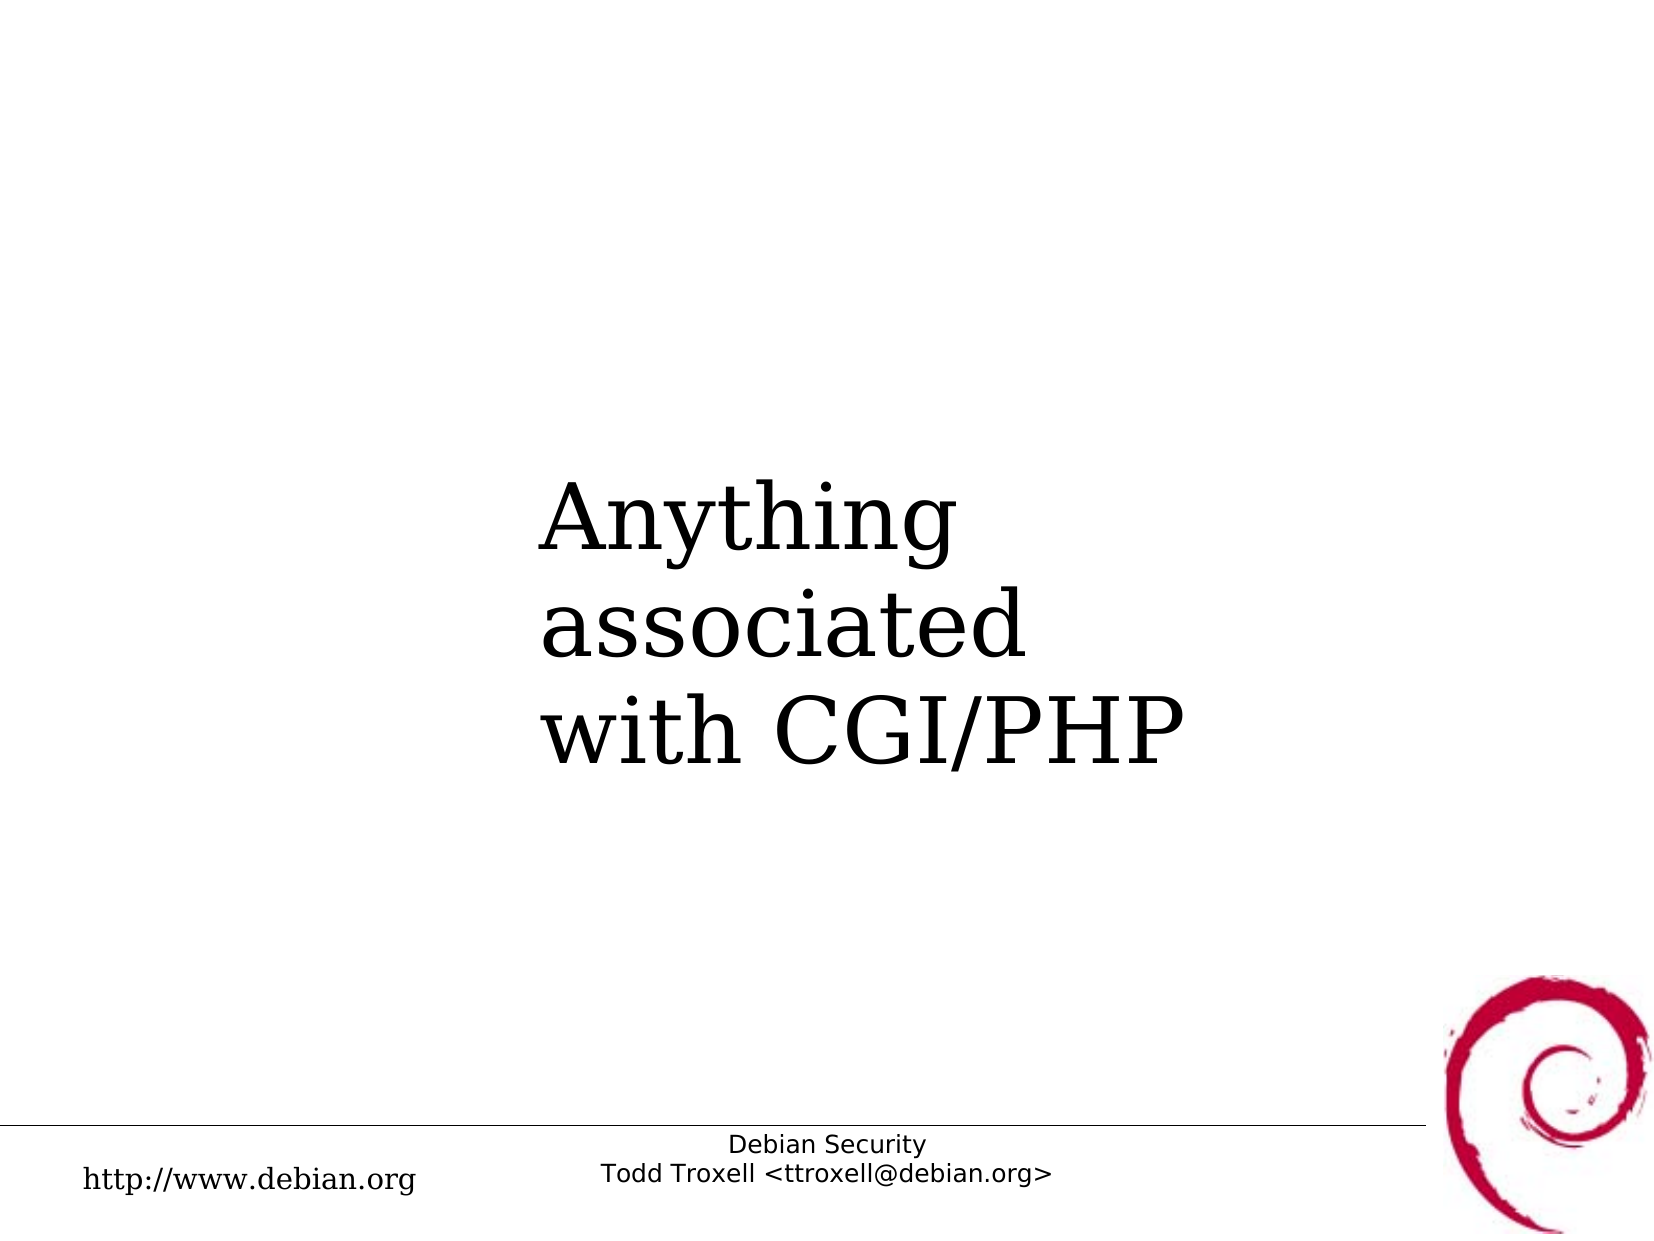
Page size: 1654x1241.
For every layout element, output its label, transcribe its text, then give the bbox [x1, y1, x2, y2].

picture [1443, 975, 1654, 1234]
text_box Anything associated with CGI/PHP [525, 457, 1238, 793]
